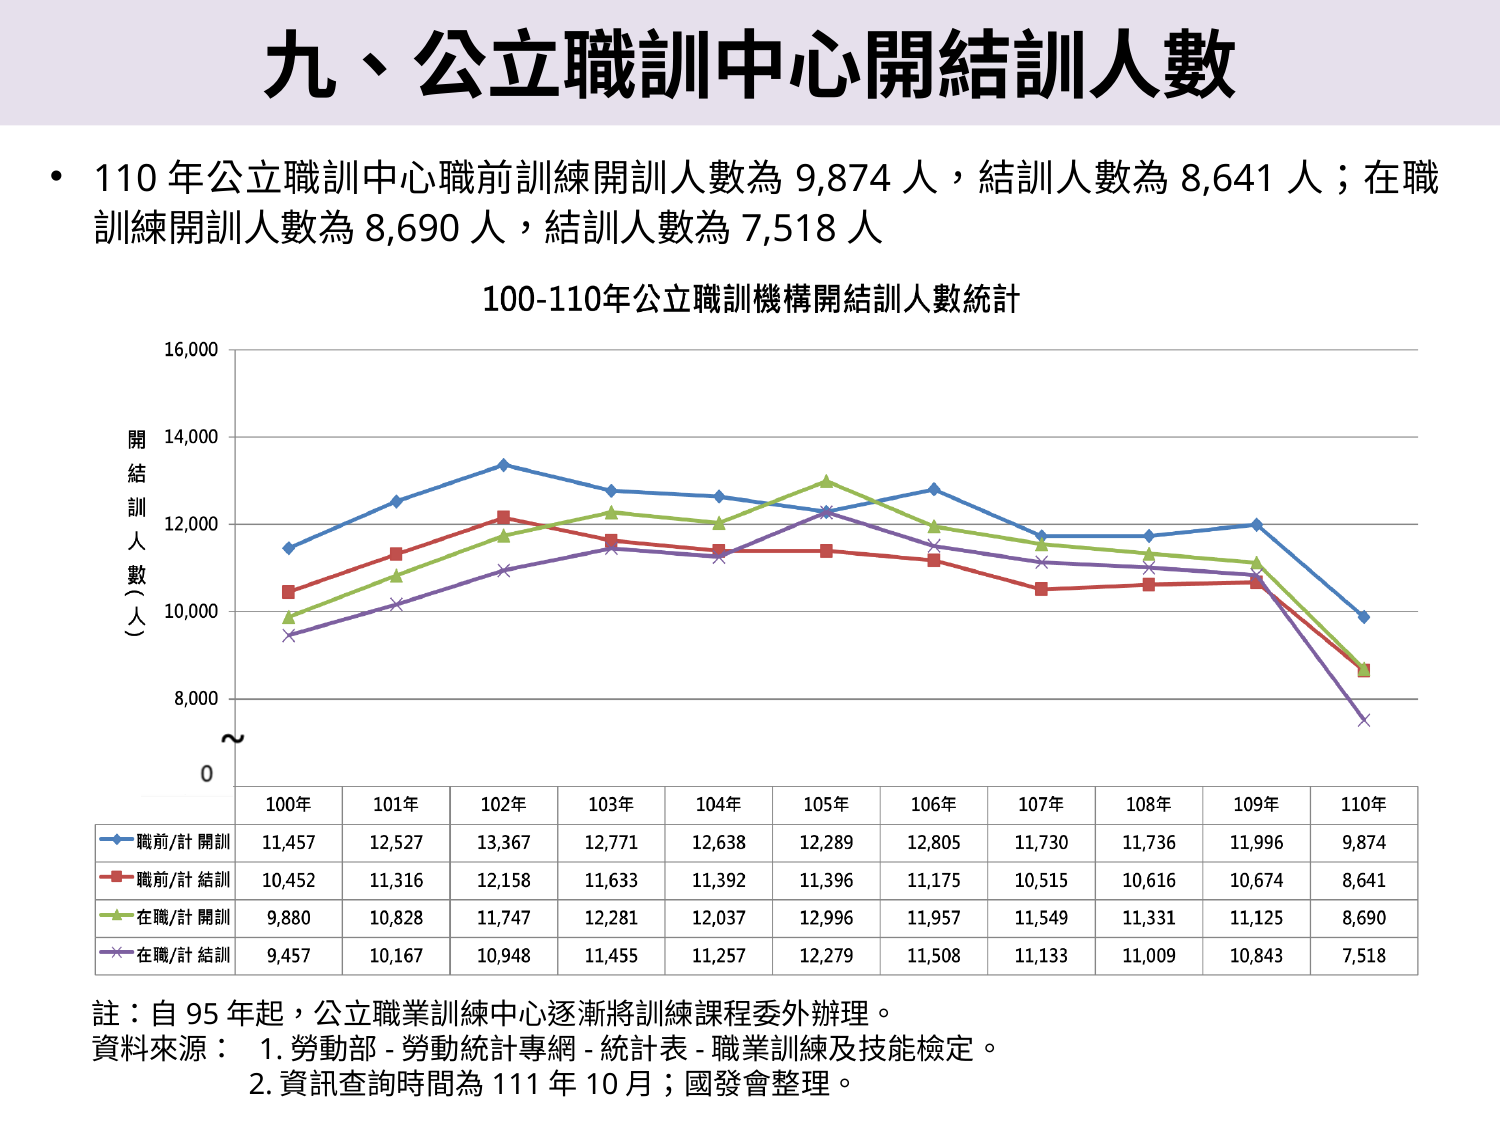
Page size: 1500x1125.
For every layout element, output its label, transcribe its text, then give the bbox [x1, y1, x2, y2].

text_box 註：自95年起，公立職業訓練中心逐漸將訓練課程委外辦理。 資料來源： 1.勞動部-勞動統計專網-統計表-職業訓練及技能檢定。 2.資訊查詢時間為111年10月；國發會整理。 [76, 987, 1454, 1108]
text_box 110年公立職訓中心職前訓練開訓人數為9,874人，結訓人數為8,641人；在職訓練開訓人數為8,690人，結訓人數為7,518人 [34, 140, 1455, 283]
picture [67, 255, 1436, 984]
text_box 九、公立職訓中心開結訓人數 [0, 0, 1500, 126]
